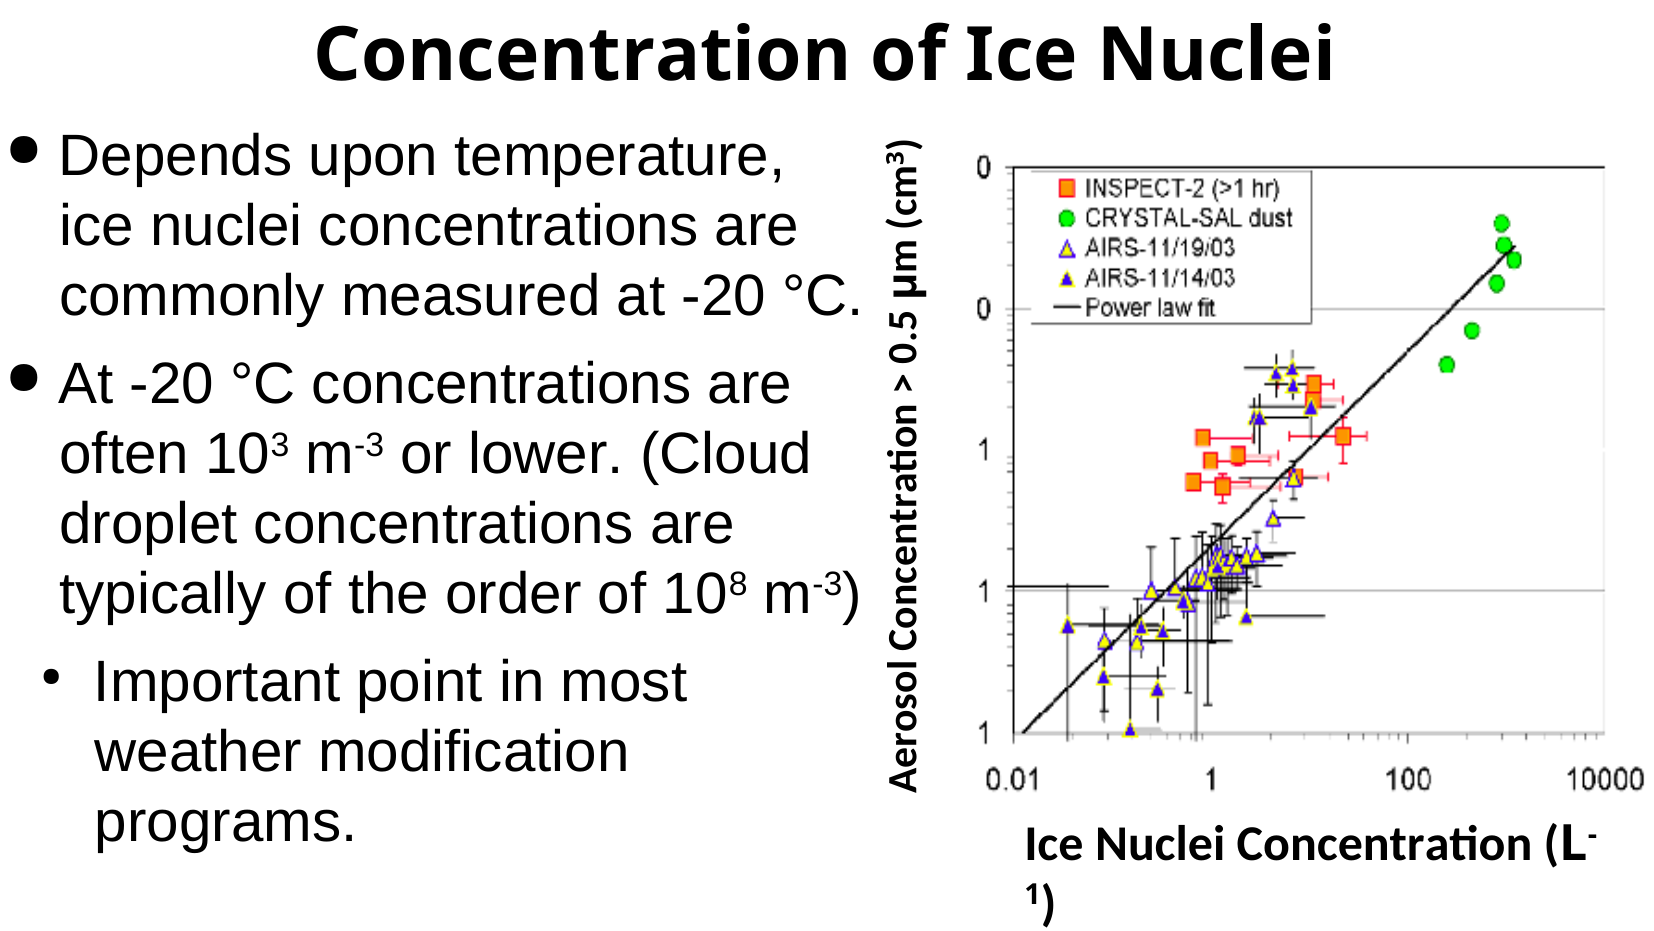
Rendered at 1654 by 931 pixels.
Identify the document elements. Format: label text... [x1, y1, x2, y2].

text_box Aerosol Concentration > 0.5 µm (cm3) [874, 128, 975, 804]
text_box Ice Nuclei Concentration (L-1) [1010, 810, 1611, 931]
title Concentration of Ice Nuclei [0, 0, 1651, 101]
picture [881, 140, 1653, 865]
text_box Depends upon temperature, ice nuclei concentrations are commonly measured at -20 °C. At -20 °C concentrations are often 103 m-3 or lower. (Cloud droplet concentrations are typically of the order of 108 m-3) Important point in most weather modification programs. [0, 109, 882, 861]
